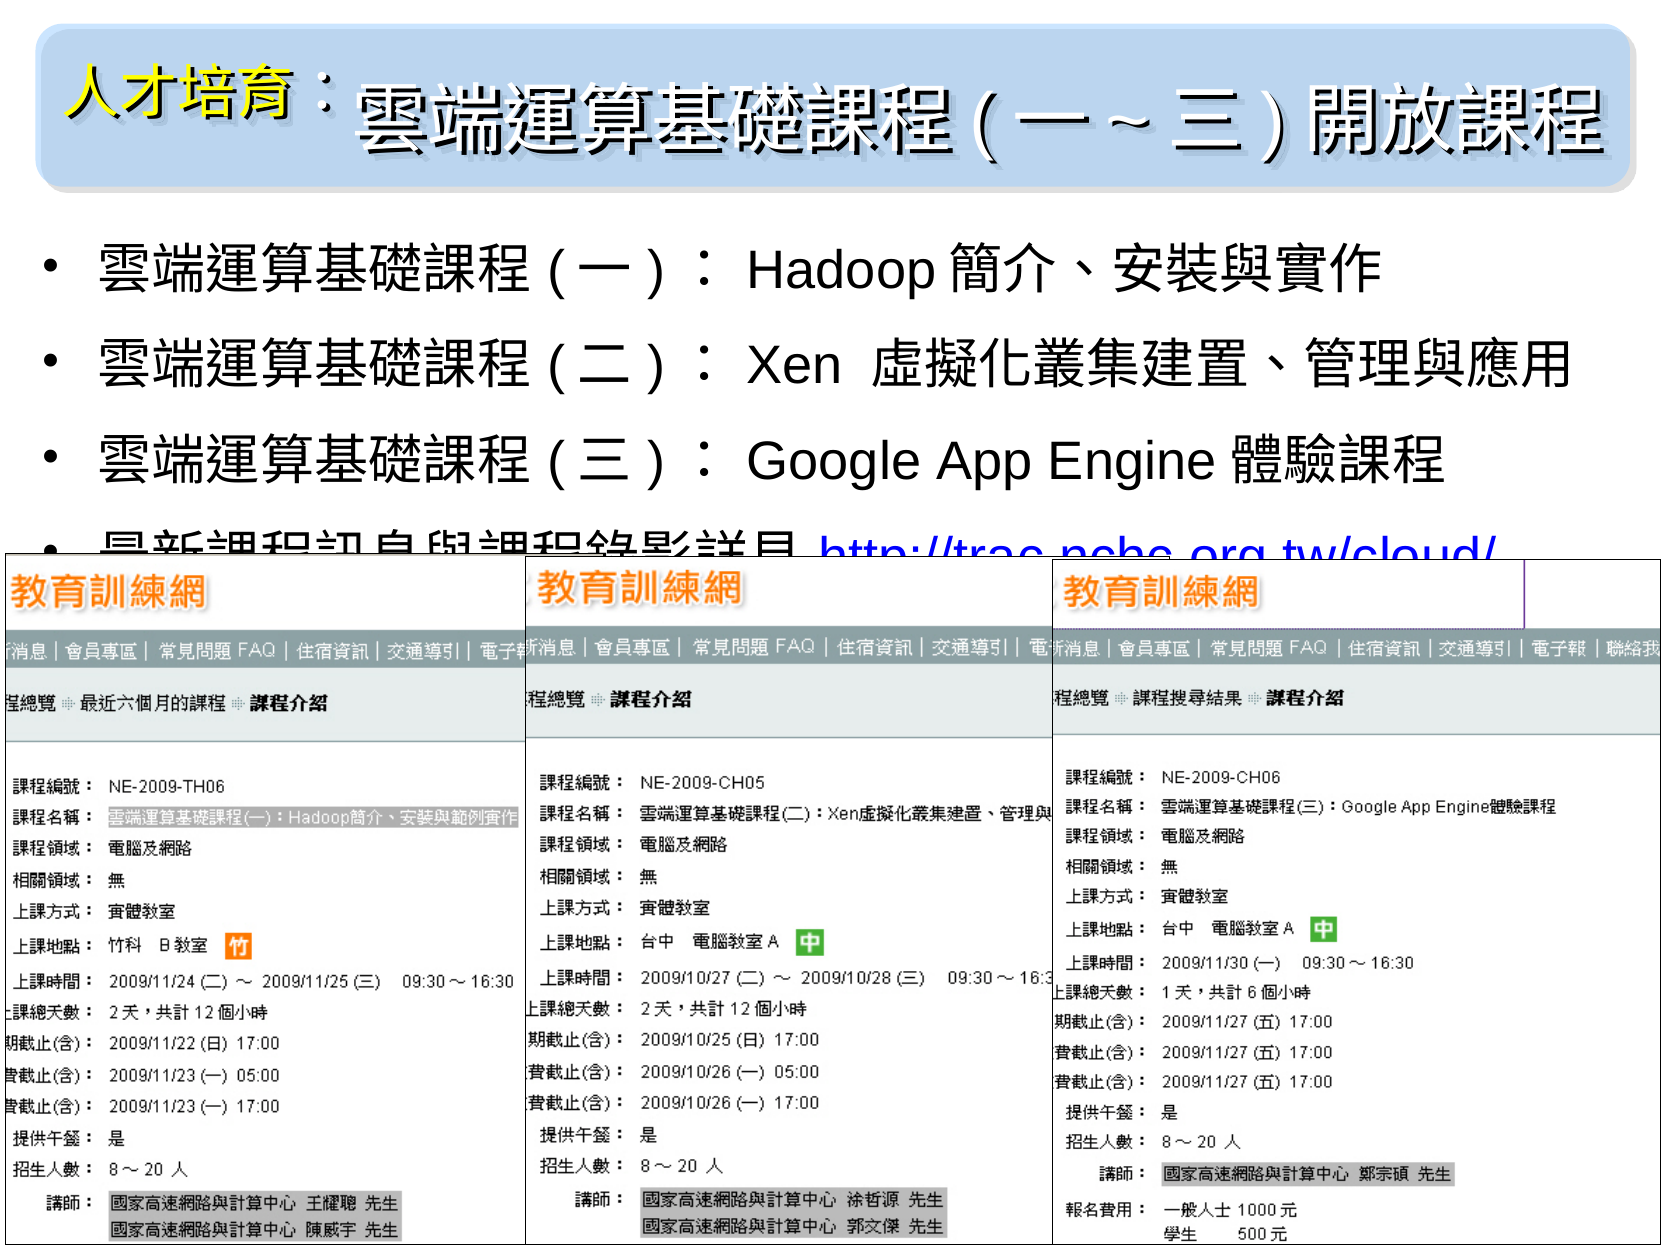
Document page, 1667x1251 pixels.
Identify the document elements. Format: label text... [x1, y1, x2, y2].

picture [5, 553, 1661, 1245]
text_box 人才培育：雲端運算基礎課程(一~三)開放課程 [35, 23, 1630, 187]
list 雲端運算基礎課程(一)：Hadoop簡介、安裝與實作 雲端運算基礎課程(二)：Xen 虛擬化叢集建置、管理與應用 雲端運算基礎課程(三)：Google App Engine體驗課程 最新課程訊息與課程錄影詳見http://trac.nchc.org.tw/cloud/ [41, 225, 1625, 536]
